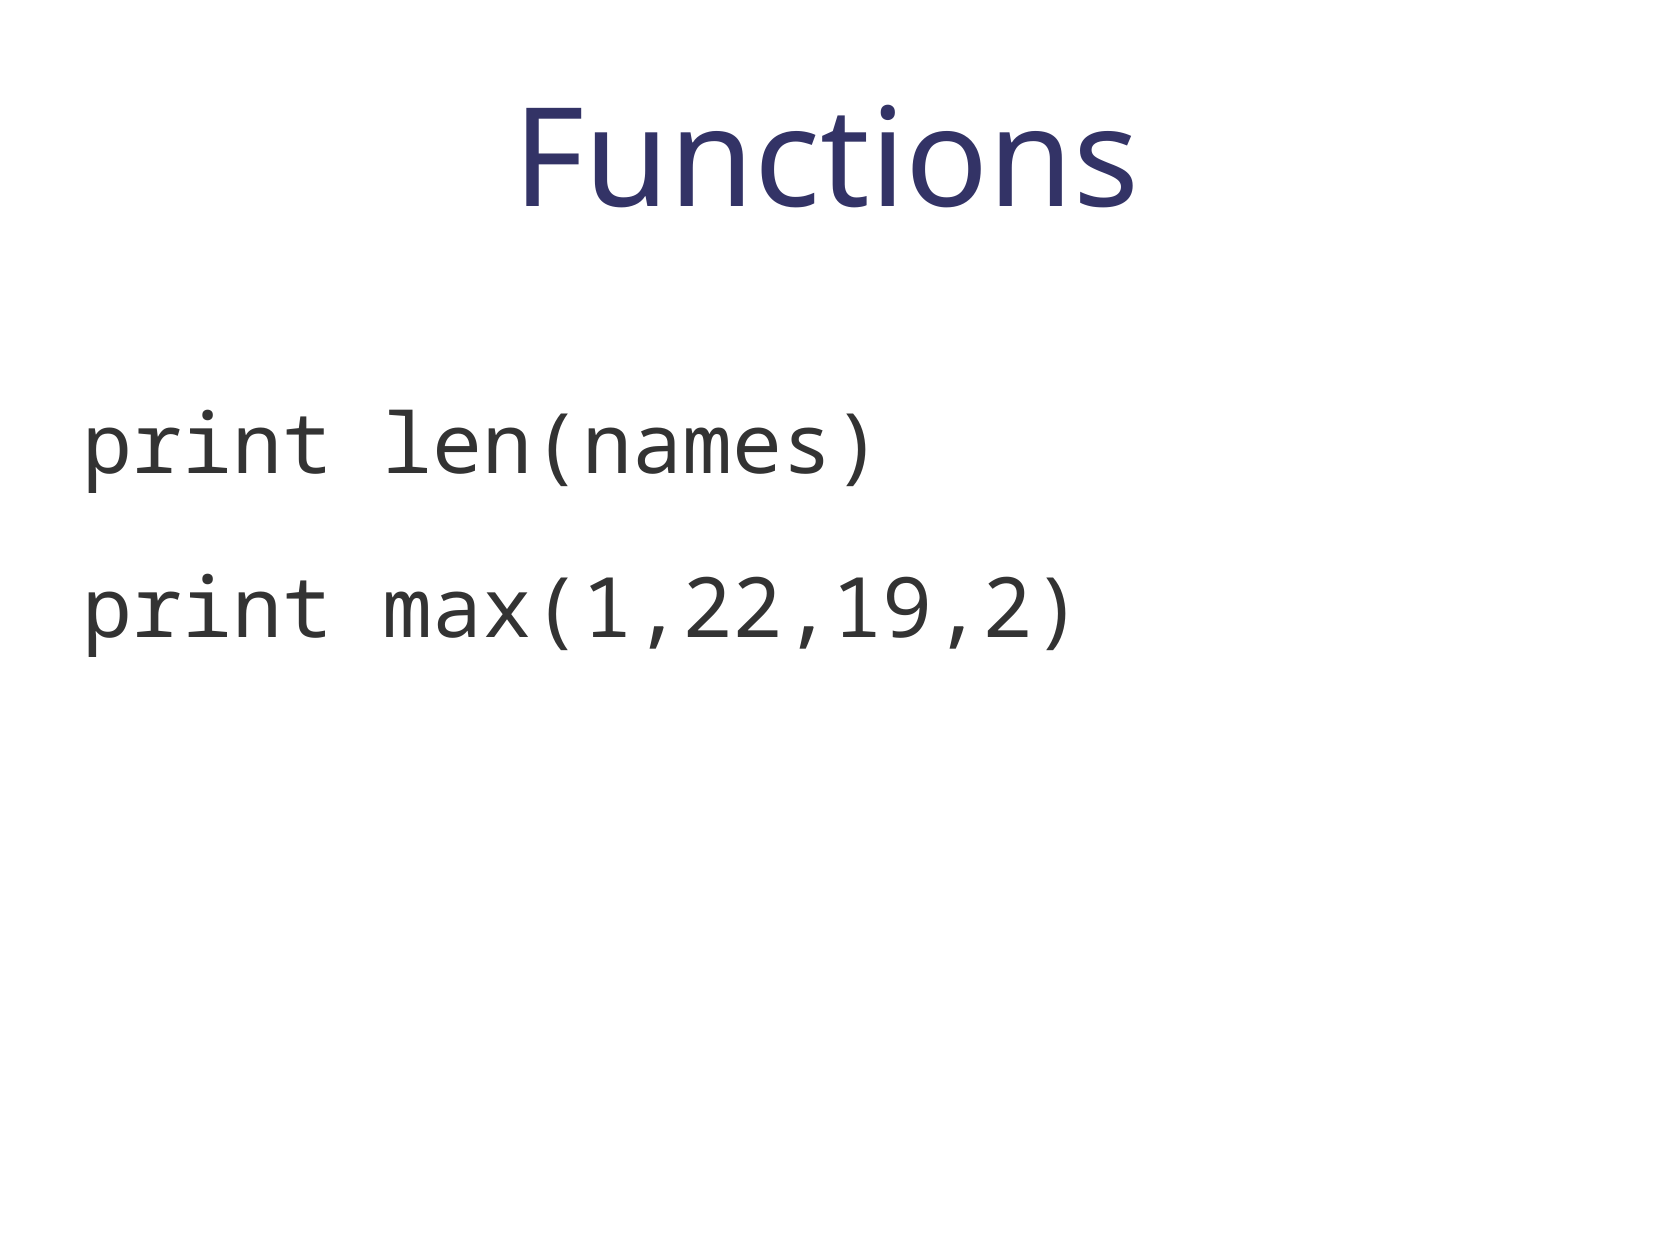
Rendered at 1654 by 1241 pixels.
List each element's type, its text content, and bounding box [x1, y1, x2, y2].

subtitle print len(names) print max(1,22,19,2) [82, 290, 1625, 1094]
title Functions [82, 56, 1571, 250]
